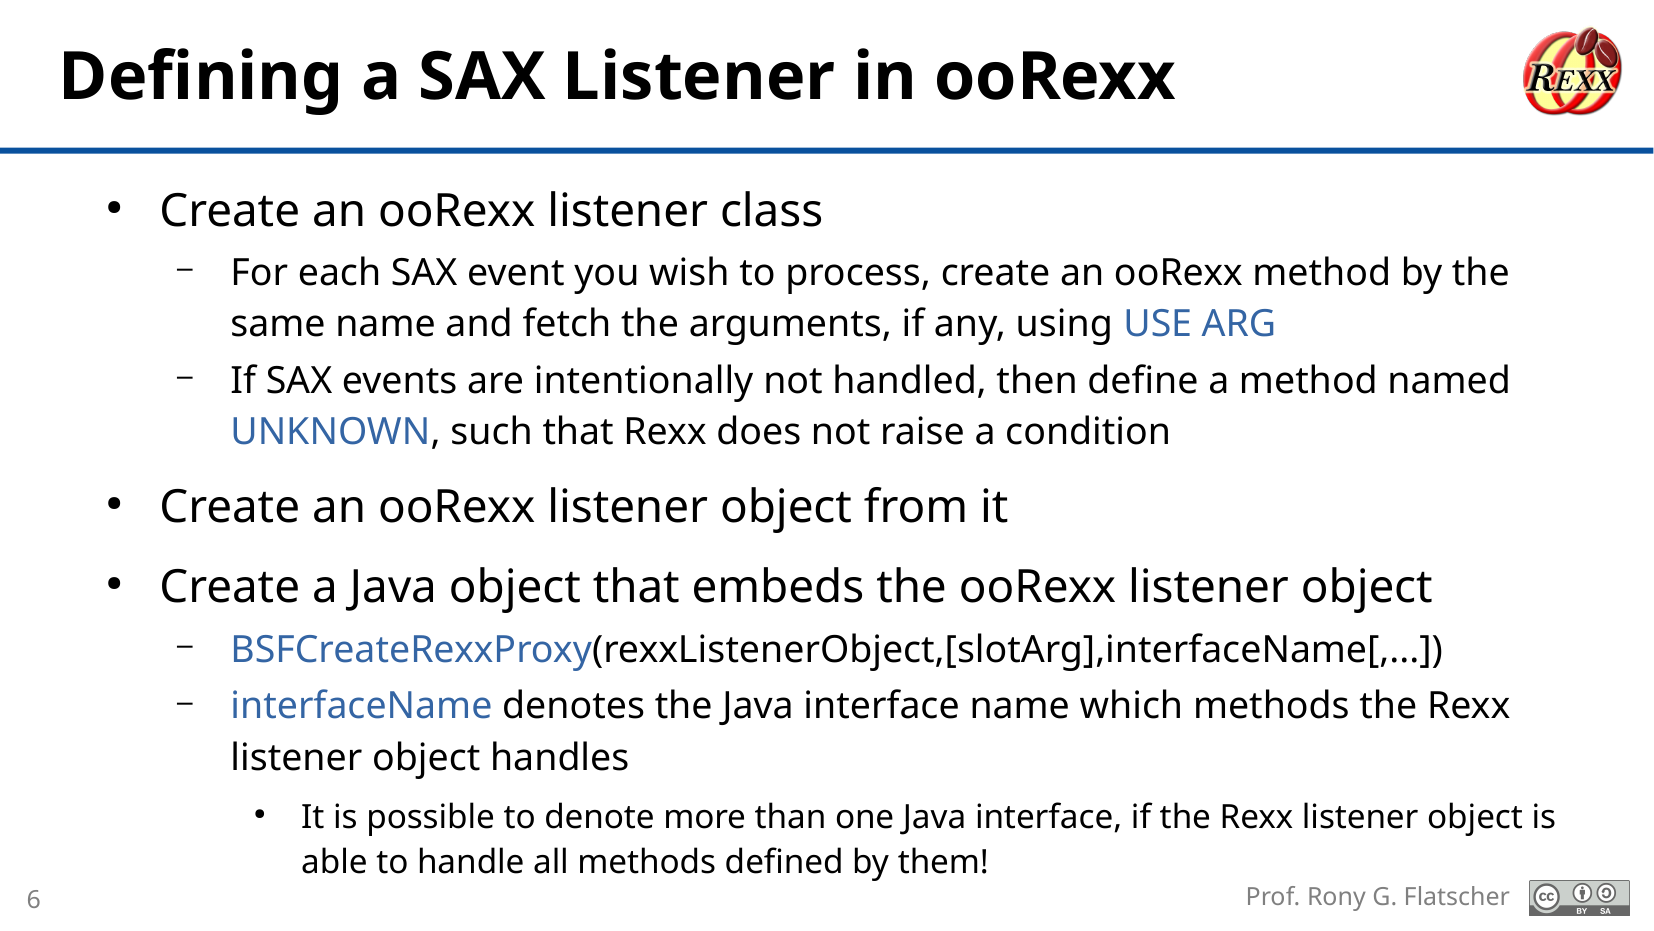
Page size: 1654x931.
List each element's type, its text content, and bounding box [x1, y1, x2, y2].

title Defining a SAX Listener in ooRexx [0, 0, 1625, 148]
list Create an ooRexx listener class For each SAX event you wish to process, create an ooRexx method by the same name and fetch the arguments, if any, using USE ARG If SAX events are intentionally not handled, then define a method named UNKNOWN, such that Rexx does not raise a condition Create an ooRexx listener object from it Create a Java object that embeds the ooRexx listener object BSFCreateRexxProxy(rexxListenerObject,[slotArg],interfaceName[,...]) interfaceName denotes the Java interface name which methods the Rexx listener object handles It is possible to denote more than one Java interface, if the Rexx listener object is able to handle all methods defined by them! [88, 177, 1577, 857]
